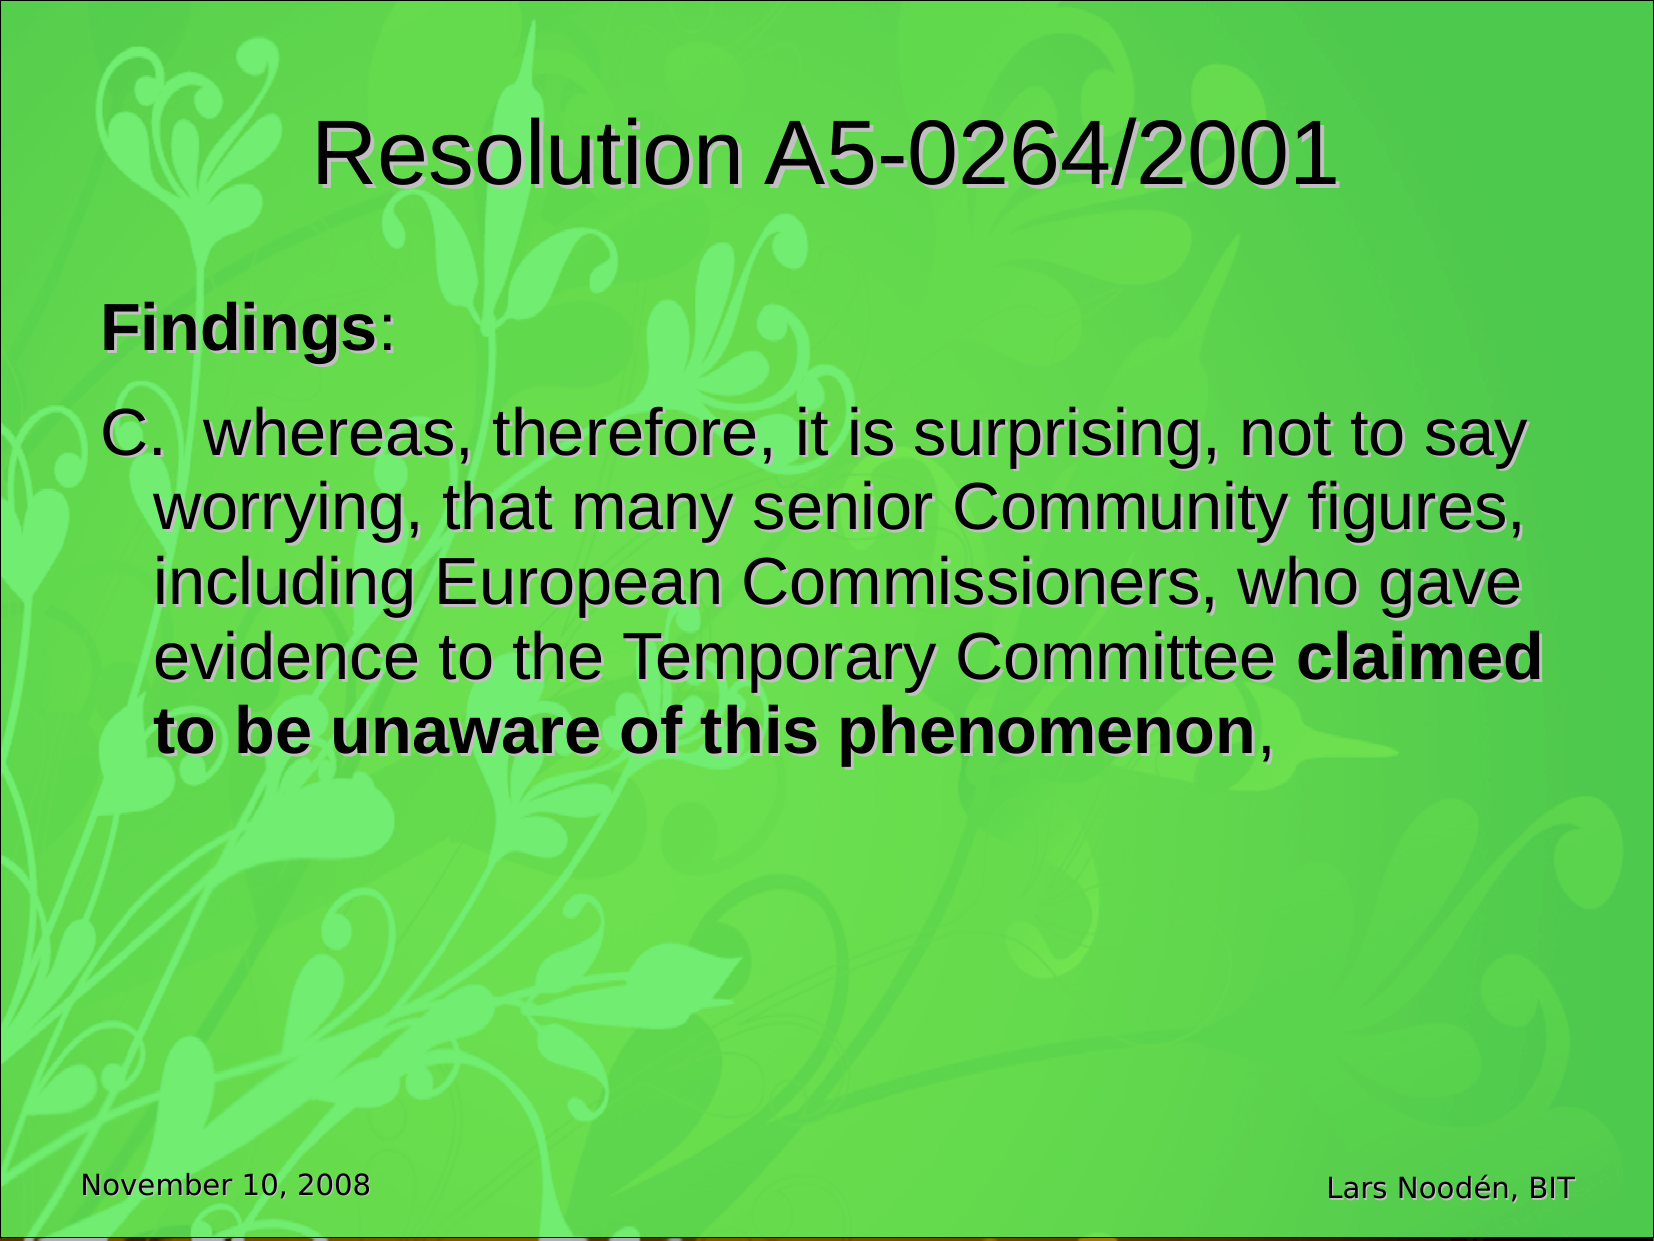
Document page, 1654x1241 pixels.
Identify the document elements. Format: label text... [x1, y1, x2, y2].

list Findings: C. whereas, therefore, it is surprising, not to say worrying, that many senior Community figures, including European Commissioners, who gave evidence to the Temporary Committee claimed to be unaware of this phenomenon, [82, 290, 1571, 1109]
title Resolution A5-0264/2001 [82, 49, 1571, 257]
